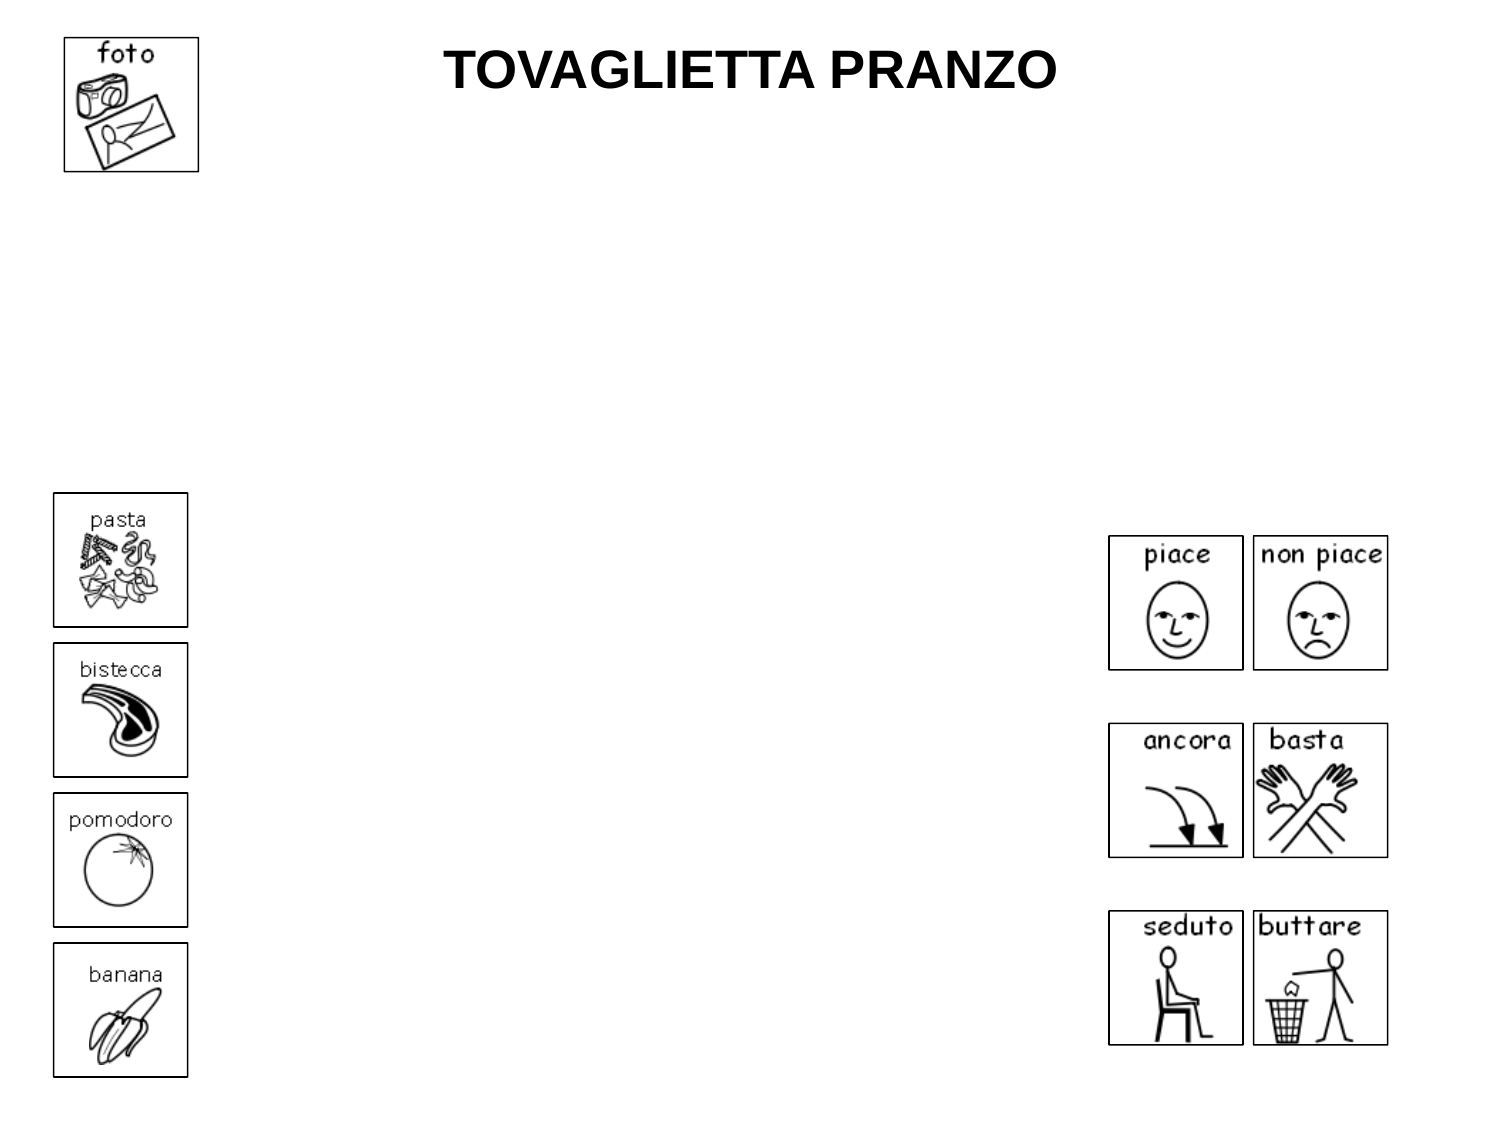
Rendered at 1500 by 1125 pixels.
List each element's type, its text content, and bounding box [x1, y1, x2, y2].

text_box TOVAGLIETTA PRANZO [428, 32, 1104, 109]
picture [1143, 912, 1242, 1044]
picture [1255, 912, 1386, 1044]
picture [89, 962, 180, 1065]
picture [1143, 725, 1242, 856]
picture [69, 807, 186, 910]
picture [58, 32, 191, 173]
picture [66, 39, 191, 170]
picture [1143, 532, 1409, 1045]
picture [1143, 537, 1242, 669]
picture [79, 507, 168, 610]
picture [80, 657, 178, 760]
